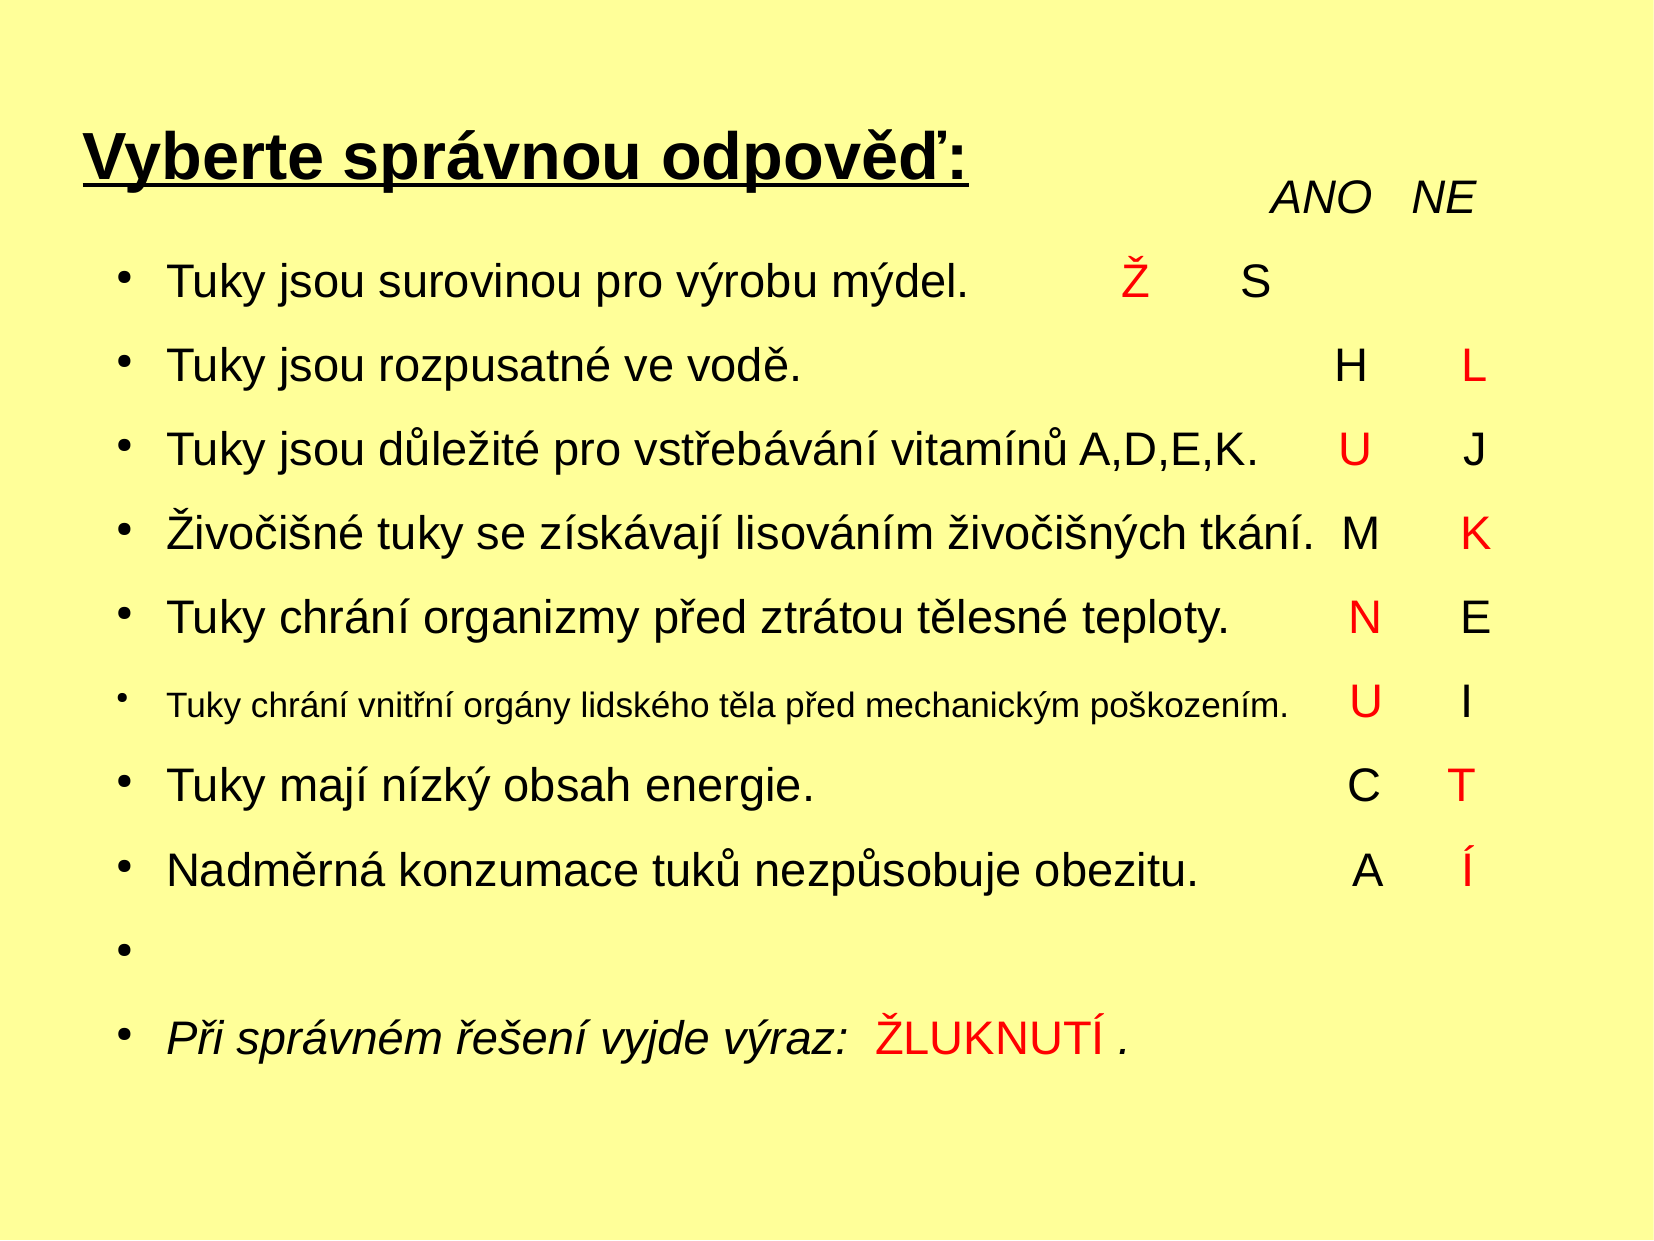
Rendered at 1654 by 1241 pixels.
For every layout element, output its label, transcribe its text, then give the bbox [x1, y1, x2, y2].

title Vyberte správnou odpověď: [82, 49, 1571, 166]
list ANO NE Tuky jsou surovinou pro výrobu mýdel. Ž S Tuky jsou rozpusatné ve vodě. H L Tuky jsou důležité pro vstřebávání vitamínů A,D,E,K. U J Živočišné tuky se získávají lisováním živočišných tkání. M K Tuky chrání organizmy před ztrátou tělesné teploty. N E Tuky chrání vnitřní orgány lidského těla před mechanickým poškozením. U I Tuky mají nízký obsah energie. C T Nadměrná konzumace tuků nezpůsobuje obezitu. A Í Při správném řešení vyjde výraz: ŽLUKNUTÍ . [82, 166, 1571, 1075]
